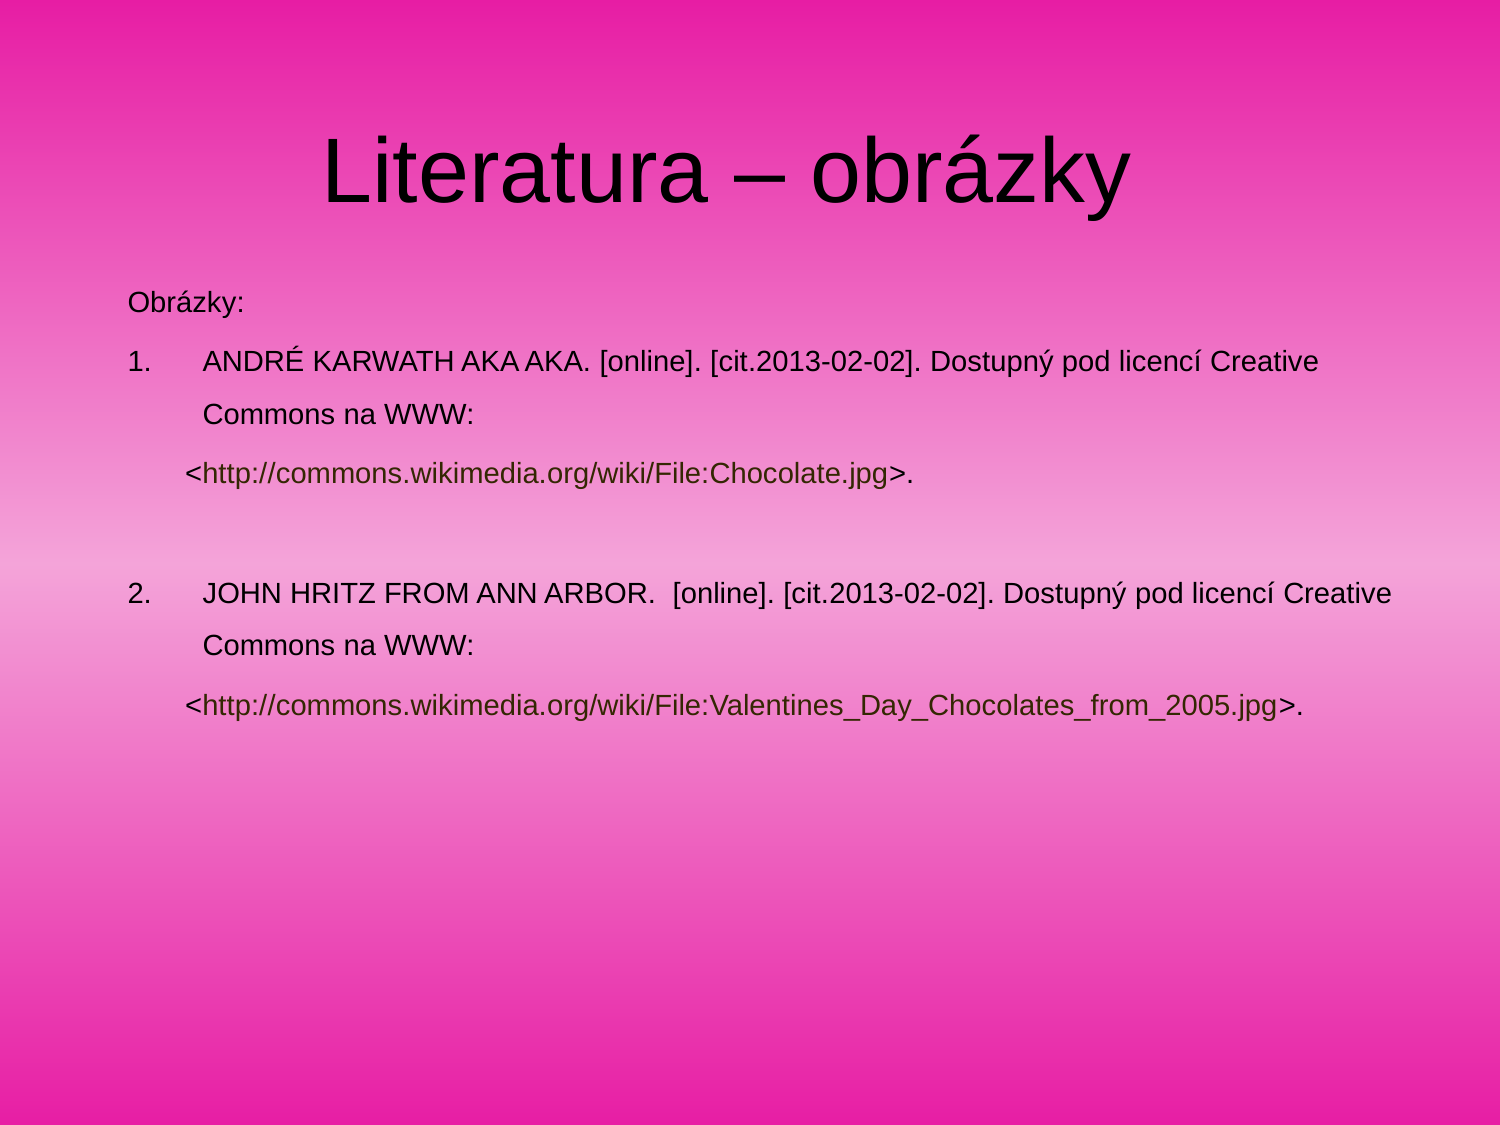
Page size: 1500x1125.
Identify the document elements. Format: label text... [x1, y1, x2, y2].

list Obrázky: ANDRÉ KARWATH AKA AKA. [online]. [cit.2013-02-02]. Dostupný pod licencí Creative Commons na WWW: <http://commons.wikimedia.org/wiki/File:Chocolate.jpg>. JOHN HRITZ FROM ANN ARBOR. [online]. [cit.2013-02-02]. Dostupný pod licencí Creative Commons na WWW: <http://commons.wikimedia.org/wiki/File:Valentines_Day_Chocolates_from_2005.jpg>. [112, 257, 1418, 1079]
title Literatura – obrázky [100, 101, 1355, 231]
